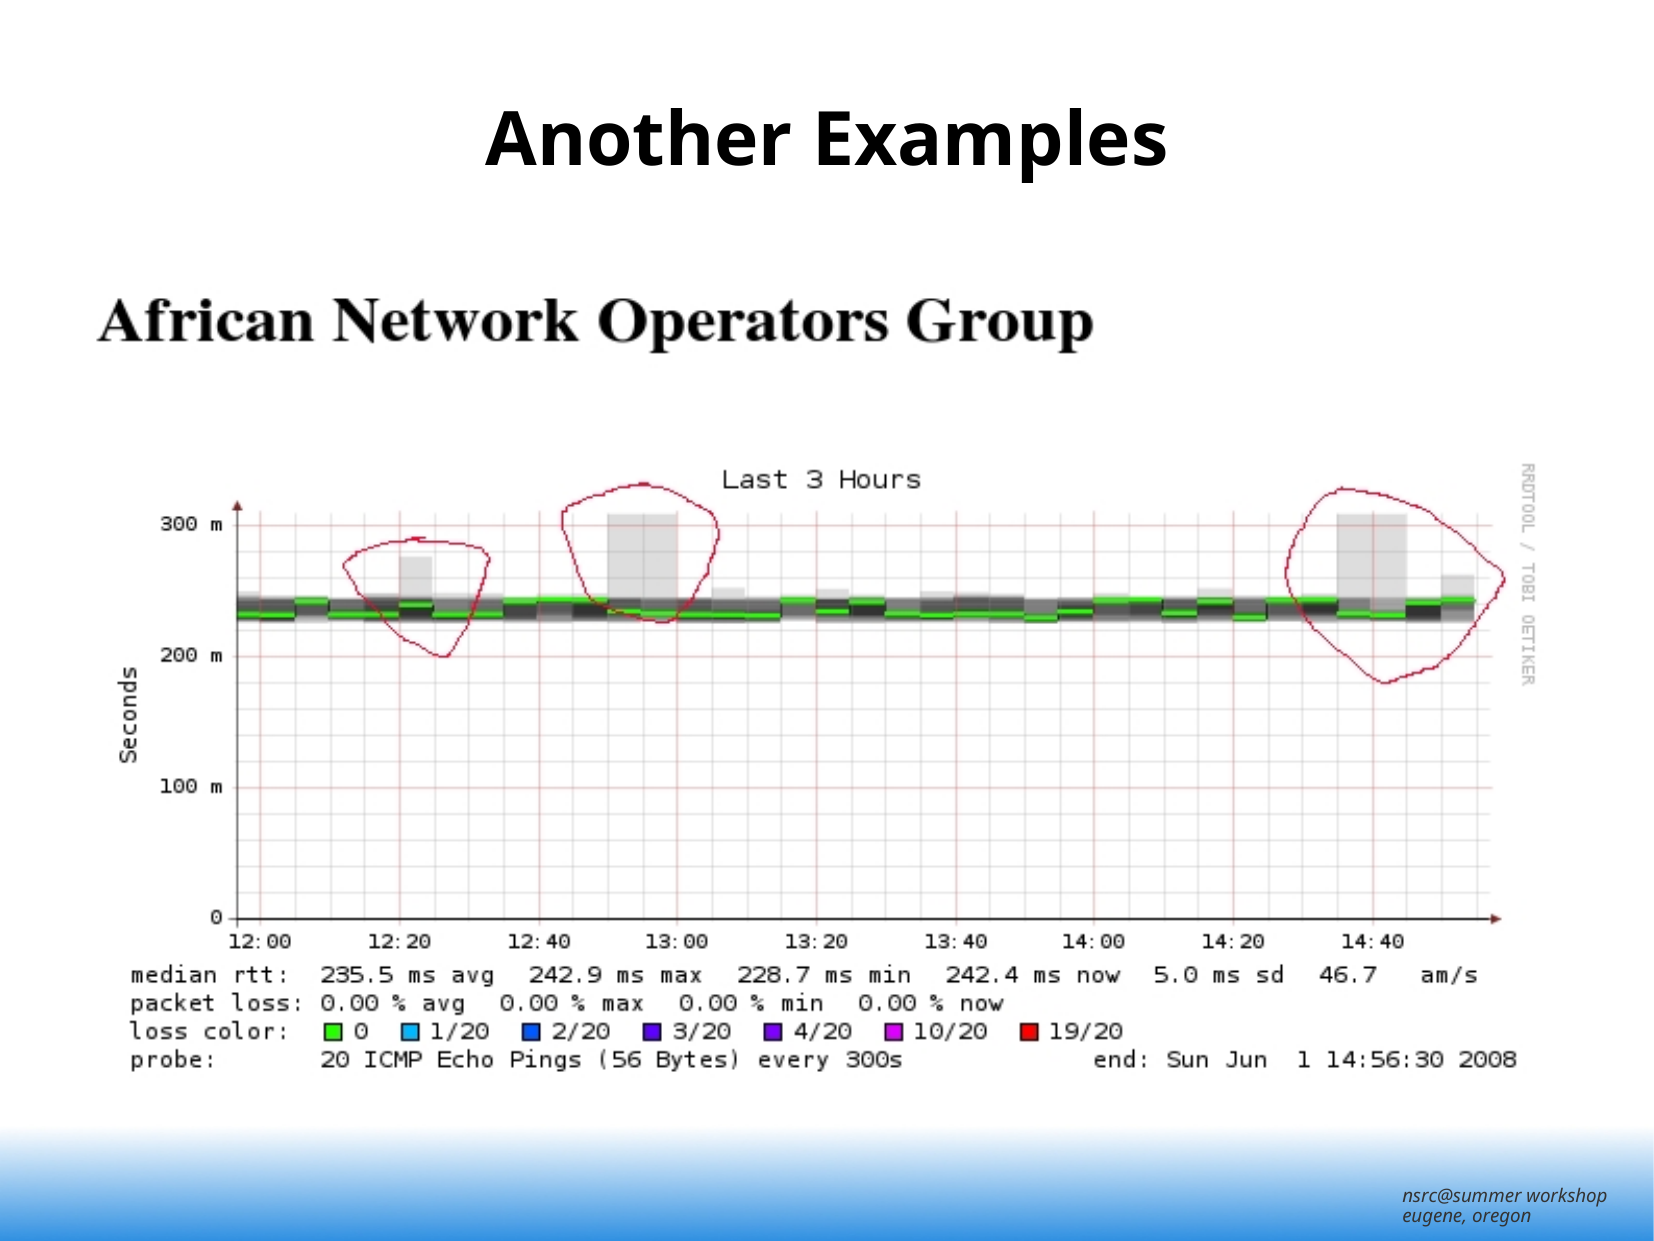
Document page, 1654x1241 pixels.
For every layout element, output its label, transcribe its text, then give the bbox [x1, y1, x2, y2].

picture [93, 287, 1579, 1088]
title Another Examples [121, 79, 1534, 194]
picture [0, 1124, 1654, 1241]
